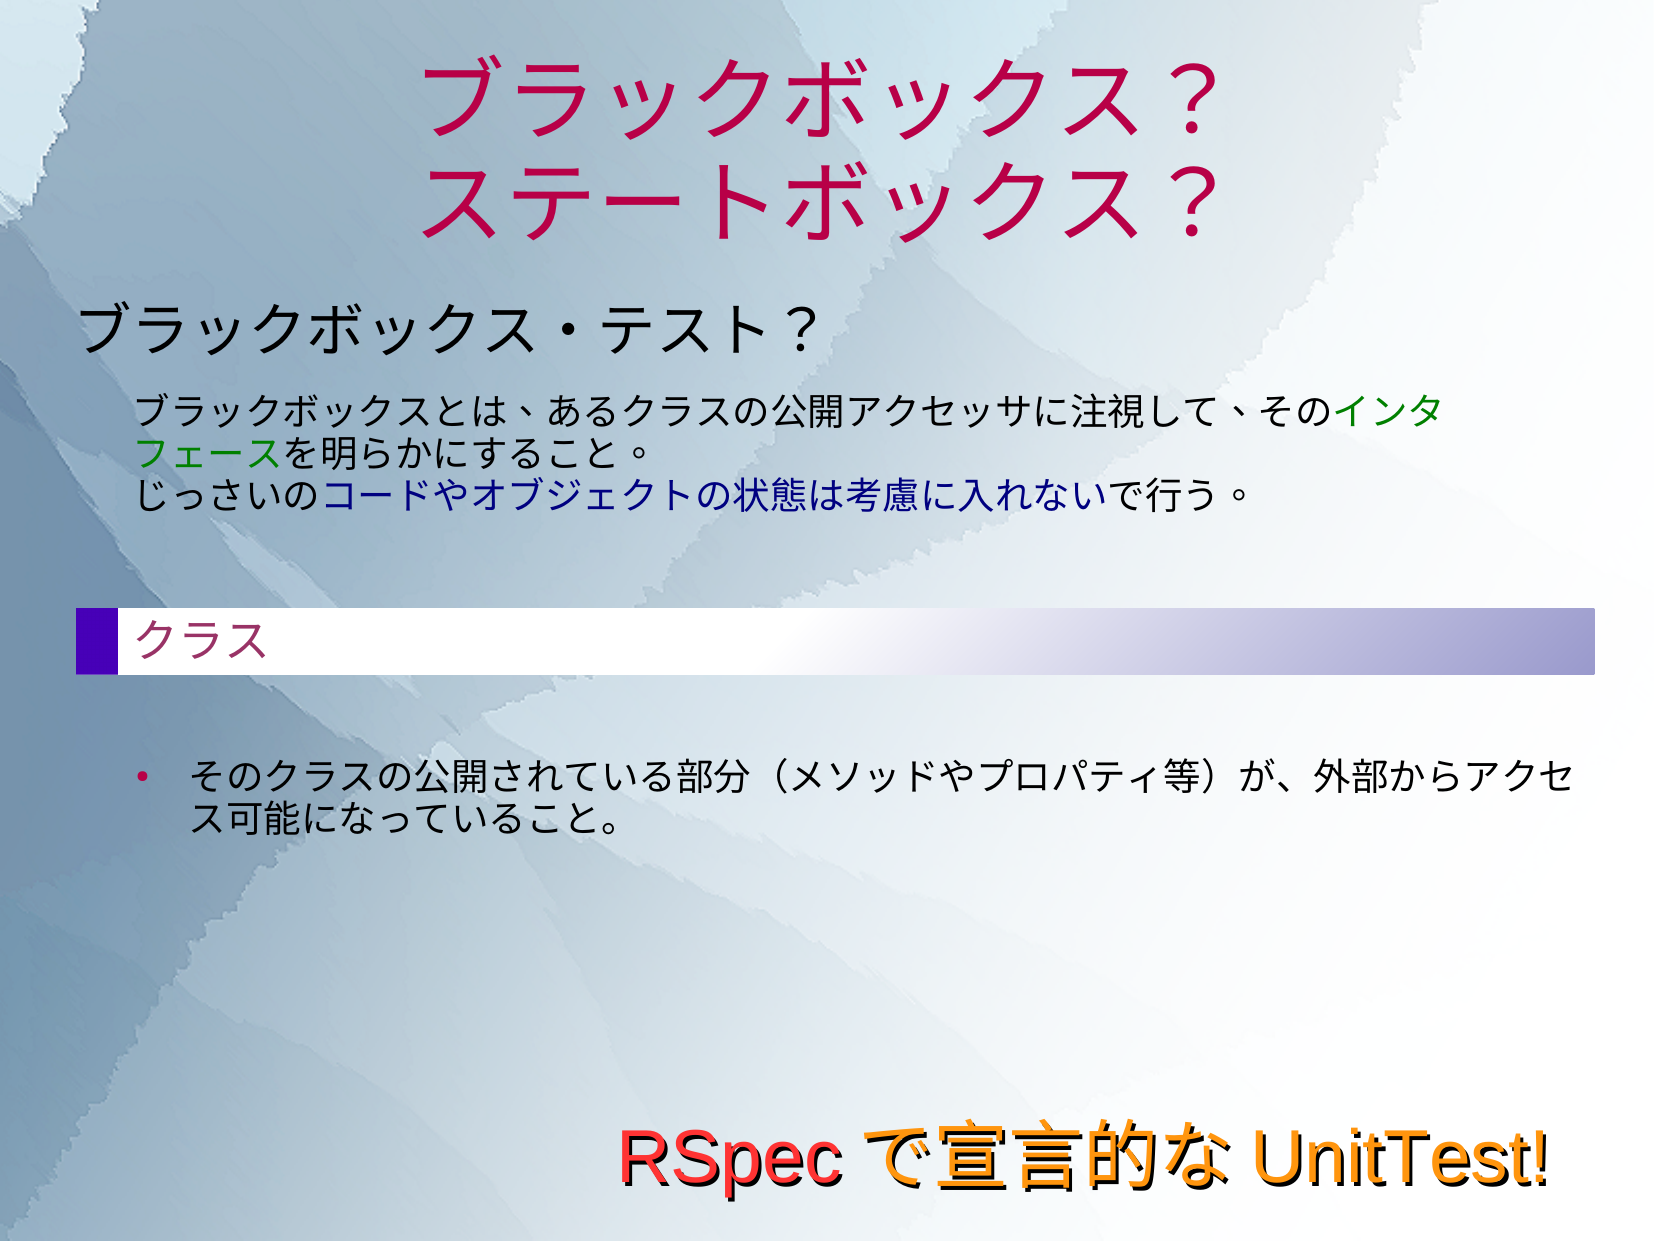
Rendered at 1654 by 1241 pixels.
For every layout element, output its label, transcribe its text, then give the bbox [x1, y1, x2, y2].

text_box ブラックボックス・テスト？ [59, 291, 857, 371]
title ブラックボックス？ ステートボックス？ [82, 50, 1571, 256]
picture [0, 0, 1654, 1241]
list そのクラスの公開されている部分（メソッドやプロパティ等）が、外部からアクセス可能になっていること。 [118, 756, 1595, 851]
text_box クラス [118, 608, 1595, 675]
text_box RSpecで宣言的なUnitTest! [561, 1107, 1565, 1207]
text_box ブラックボックスとは、あるクラスの公開アクセッサに注視して、そのインタフェースを明らかにすること。 じっさいのコードやオブジェクトの状態は考慮に入れないで行う。 [118, 383, 1565, 550]
